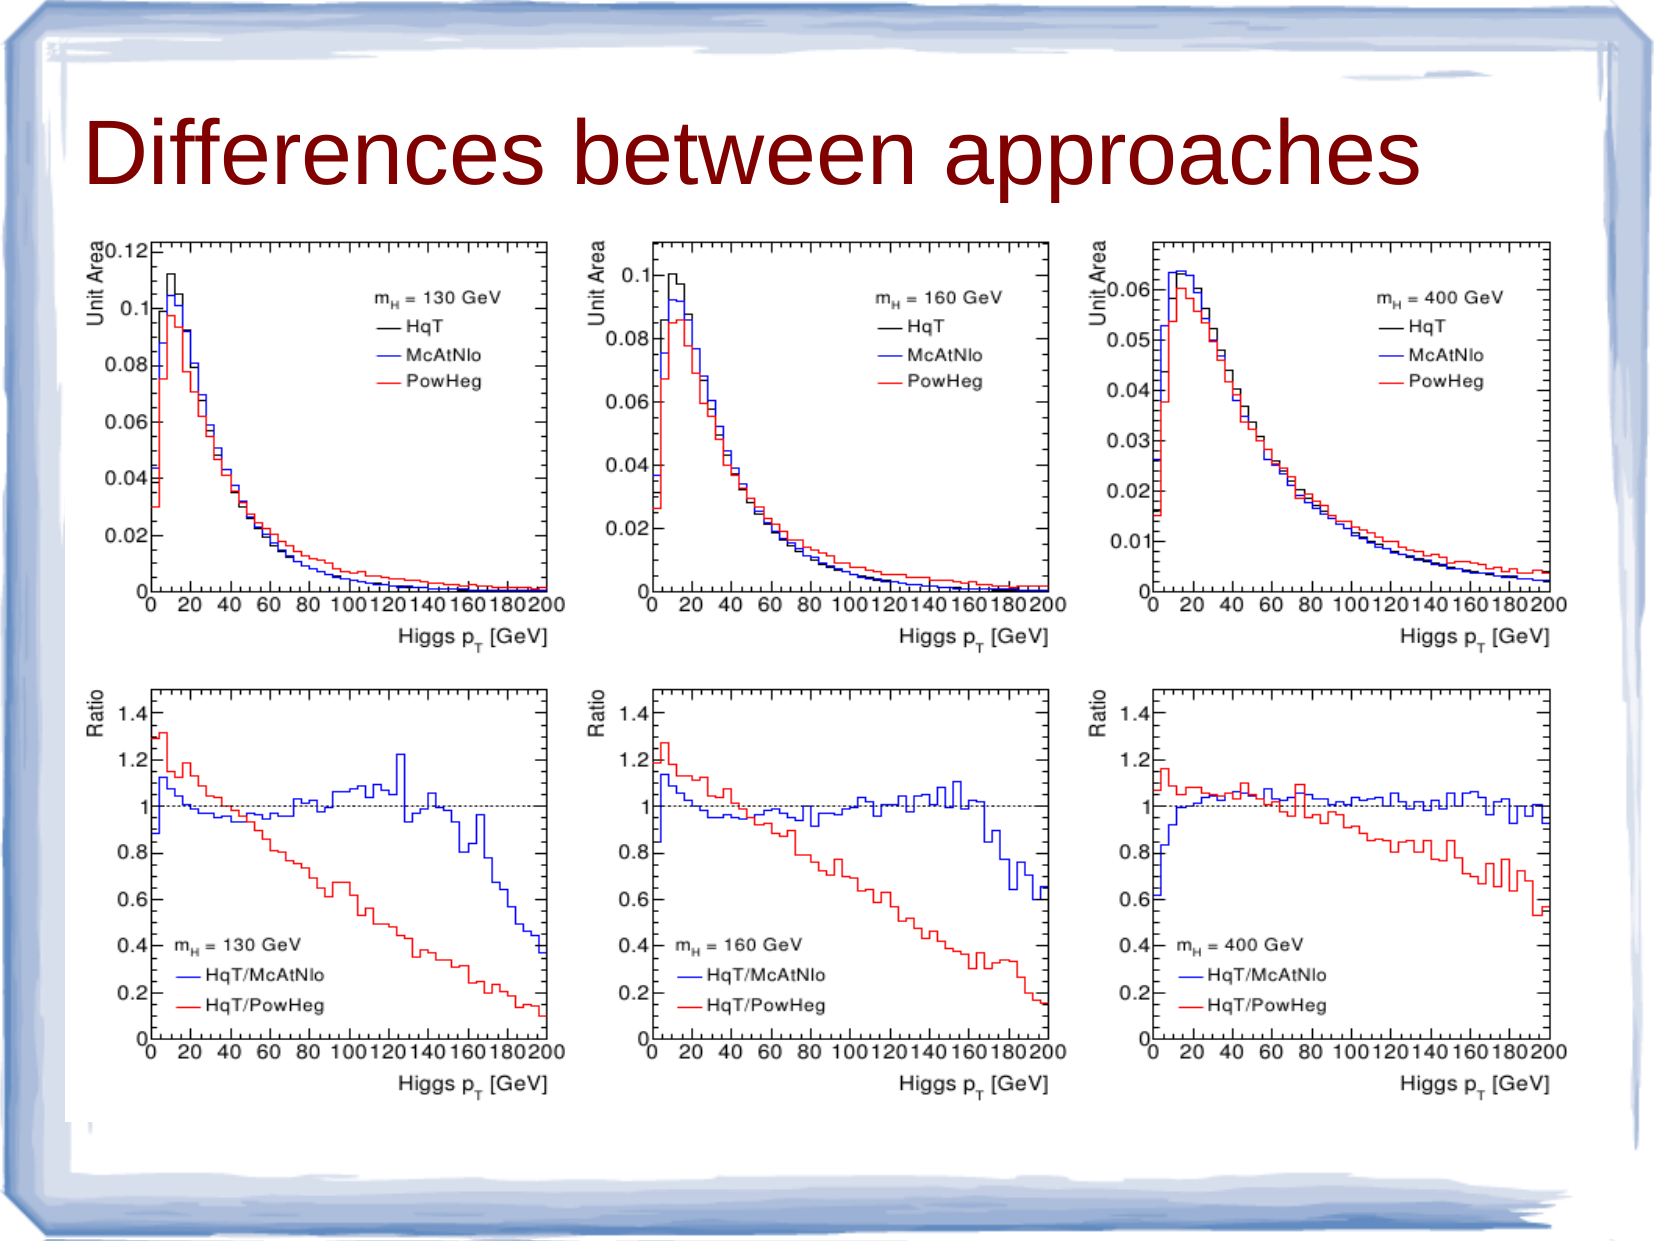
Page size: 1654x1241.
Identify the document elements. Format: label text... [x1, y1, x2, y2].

picture [0, 0, 1654, 1241]
title Differences between approaches [82, 49, 1571, 226]
